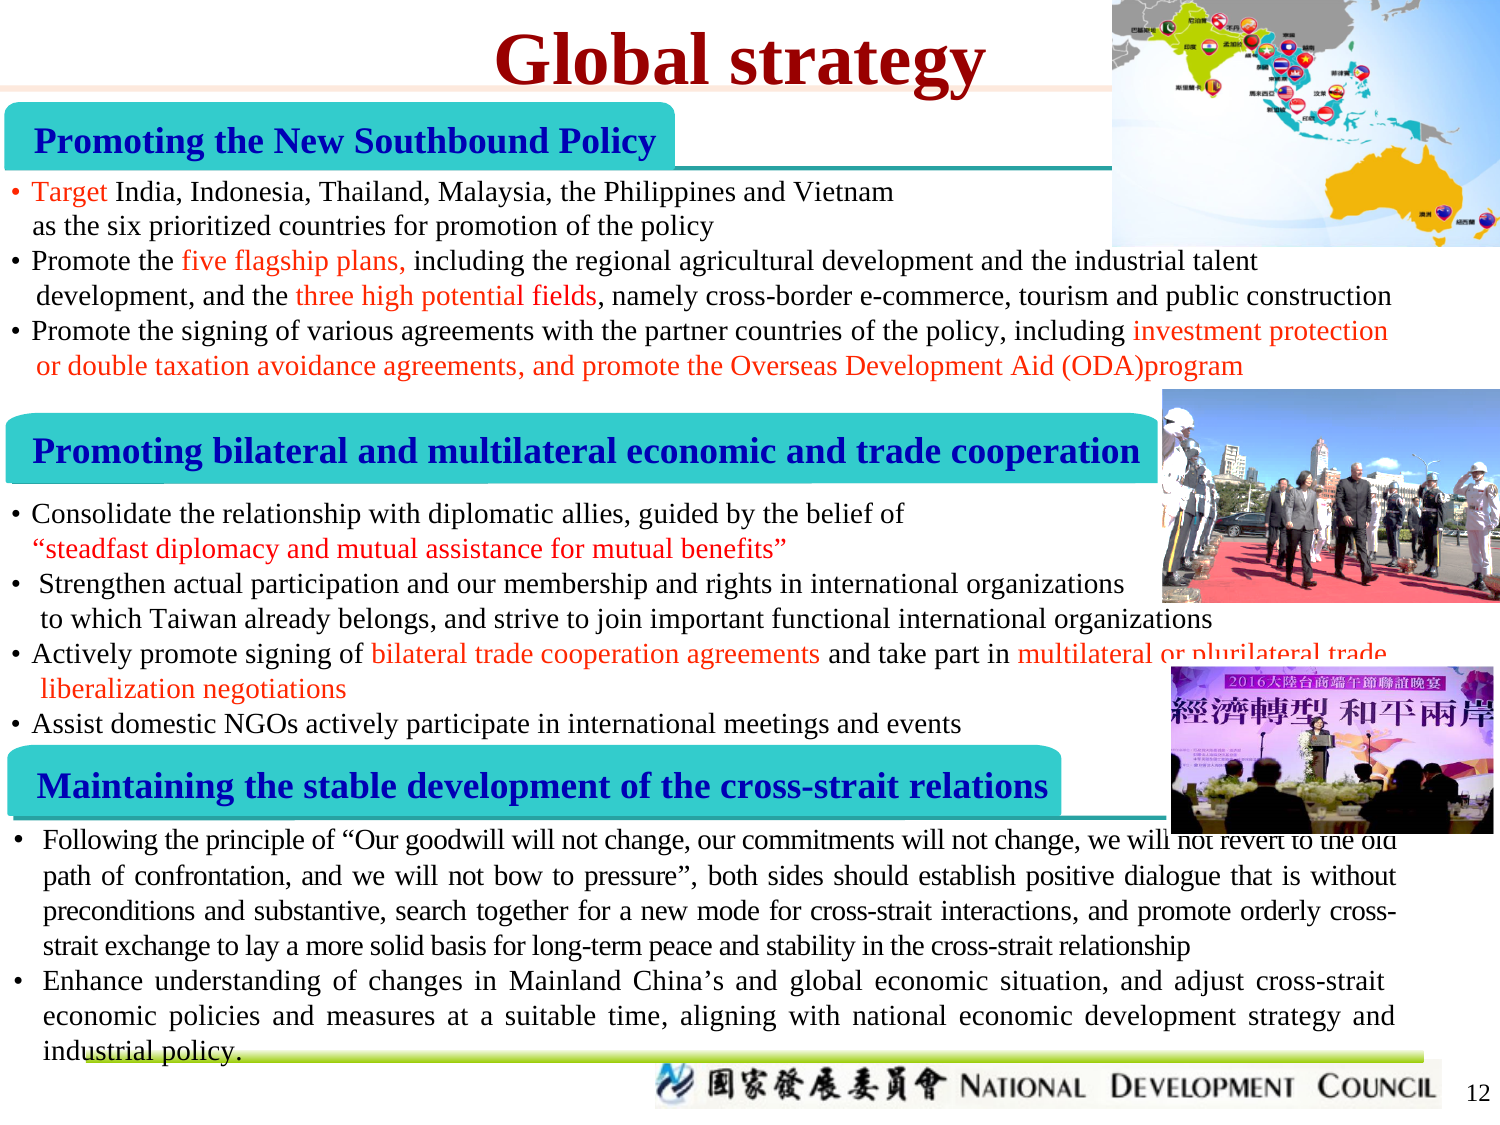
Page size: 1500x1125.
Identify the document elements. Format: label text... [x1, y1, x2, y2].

picture [1166, 659, 1499, 836]
text_box Global strategy [392, 0, 1090, 93]
text_box Promoting bilateral and multilateral economic and trade cooperation [24, 419, 1159, 480]
picture [1157, 389, 1500, 603]
text_box • Target India, Indonesia, Thailand, Malaysia, the Philippines and Vietnam as the six prioritized countries for promotion of the policy • Promote the five flagship plans, including the regional agricultural development and the industrial talent development, and the three high potential fields, namely cross-border e-commerce, tourism and public construction • Promote the signing of various agreements with the partner countries of the policy, including investment protection or double taxation avoidance agreements, and promote the Overseas Development Aid (ODA)program [5, 166, 1500, 390]
text_box Maintaining the stable development of the cross-strait relations [29, 753, 1102, 814]
text_box .. [877, 364, 1500, 419]
text_box [7, 414, 1157, 482]
text_box Promoting the New Southbound Policy [26, 108, 700, 170]
text_box [9, 746, 1057, 813]
text_box [6, 104, 670, 168]
text_box 12 [1458, 1068, 1500, 1115]
picture [1112, 0, 1500, 247]
text_box • Consolidate the relationship with diplomatic allies, guided by the belief of “steadfast diplomacy and mutual assistance for mutual benefits” • Strengthen actual participation and our membership and rights in international organizations to which Taiwan already belongs, and strive to join important functional international organizations • Actively promote signing of bilateral trade cooperation agreements and take part in multilateral or plurilateral trade liberalization negotiations • Assist domestic NGOs actively participate in international meetings and events [5, 489, 1475, 749]
text_box • Following the principle of “Our goodwill will not change, our commitments will not change, we will not revert to the old path of confrontation, and we will not bow to pressure”, both sides should establish positive dialogue that is without preconditions and substantive, search together for a new mode for cross-strait interactions, and promote orderly cross-strait exchange to lay a more solid basis for long-term peace and stability in the cross-strait relationship • Enhance understanding of changes in Mainland China’s and global economic situation, and adjust cross-strait economic policies and measures at a suitable time, aligning with national economic development strategy and industrial policy. [7, 813, 1477, 1075]
